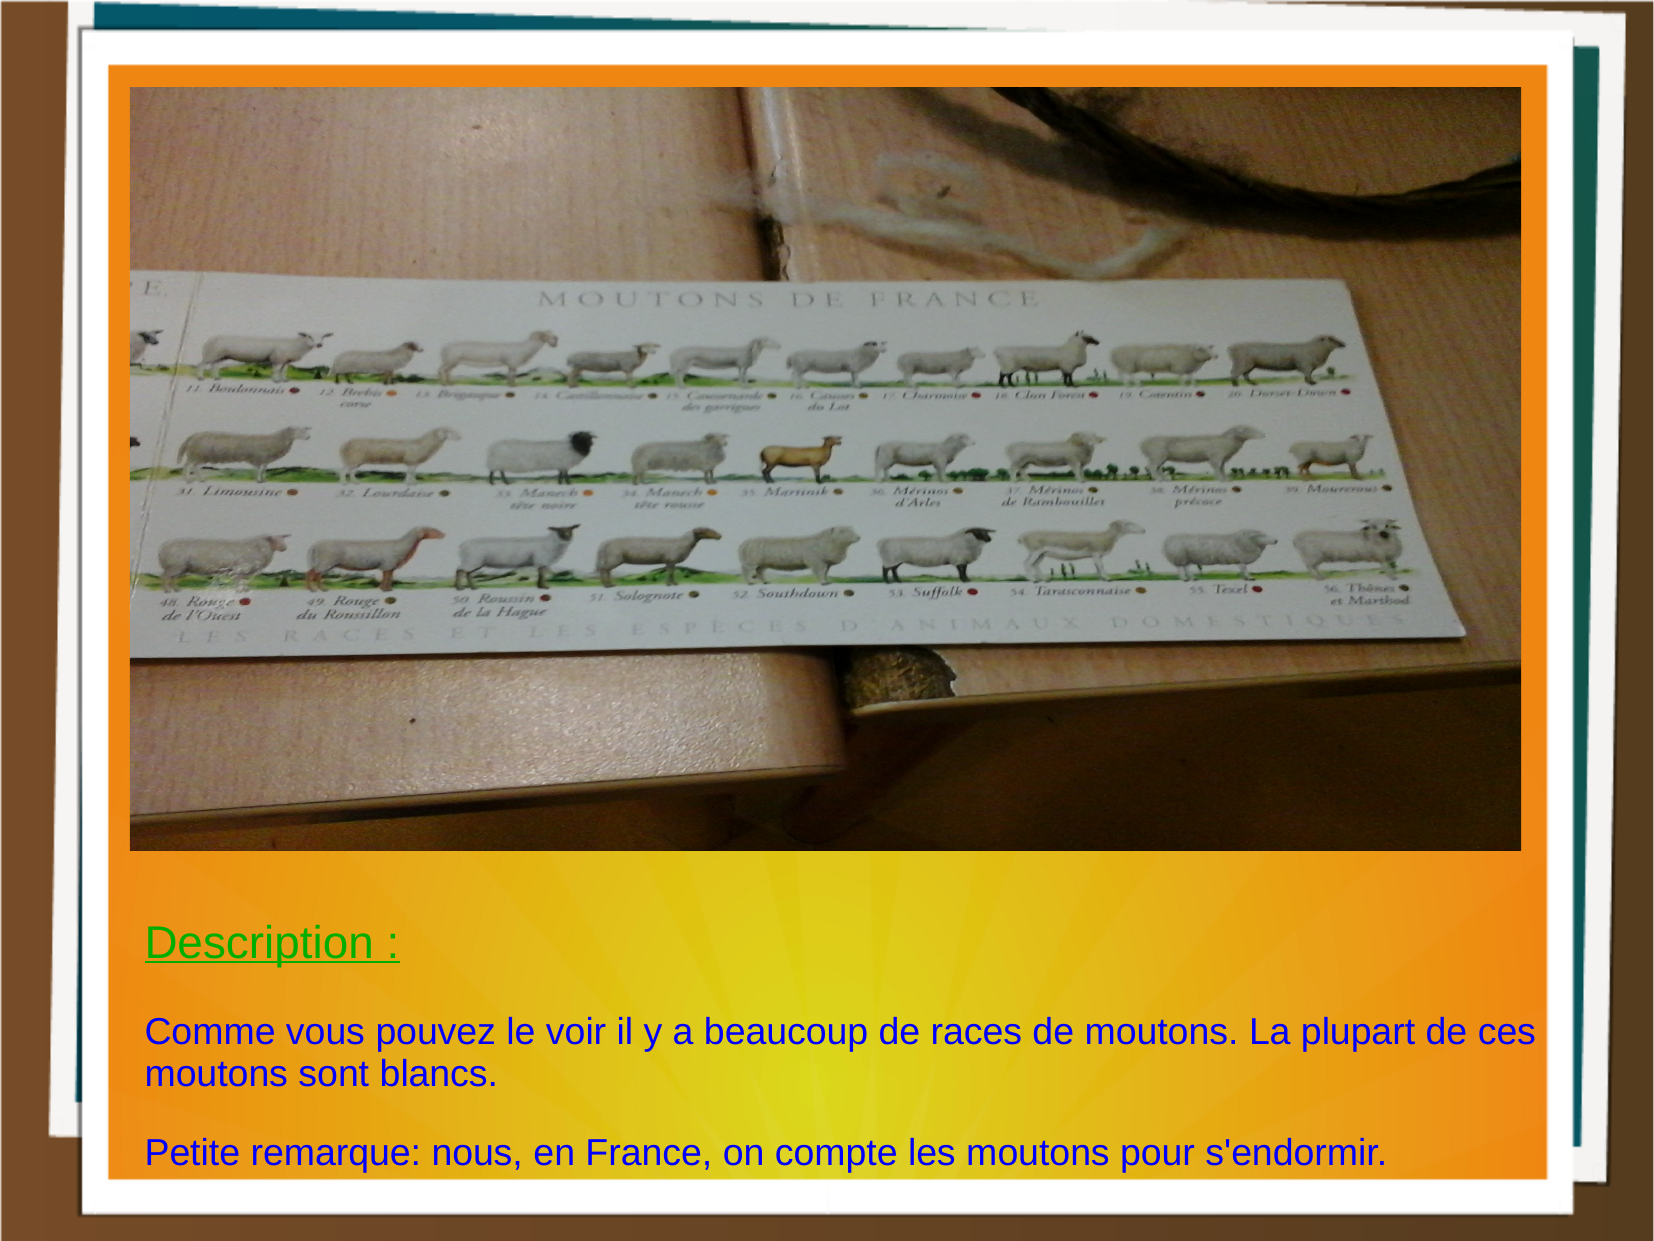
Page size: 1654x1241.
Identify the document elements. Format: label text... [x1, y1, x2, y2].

picture [0, 0, 1654, 1241]
text_box Description : Comme vous pouvez le voir il y a beaucoup de races de moutons. La plupart de ces moutons sont blancs. [129, 909, 1619, 1102]
text_box Petite remarque: nous, en France, on compte les moutons pour s'endormir. [129, 1124, 1441, 1182]
